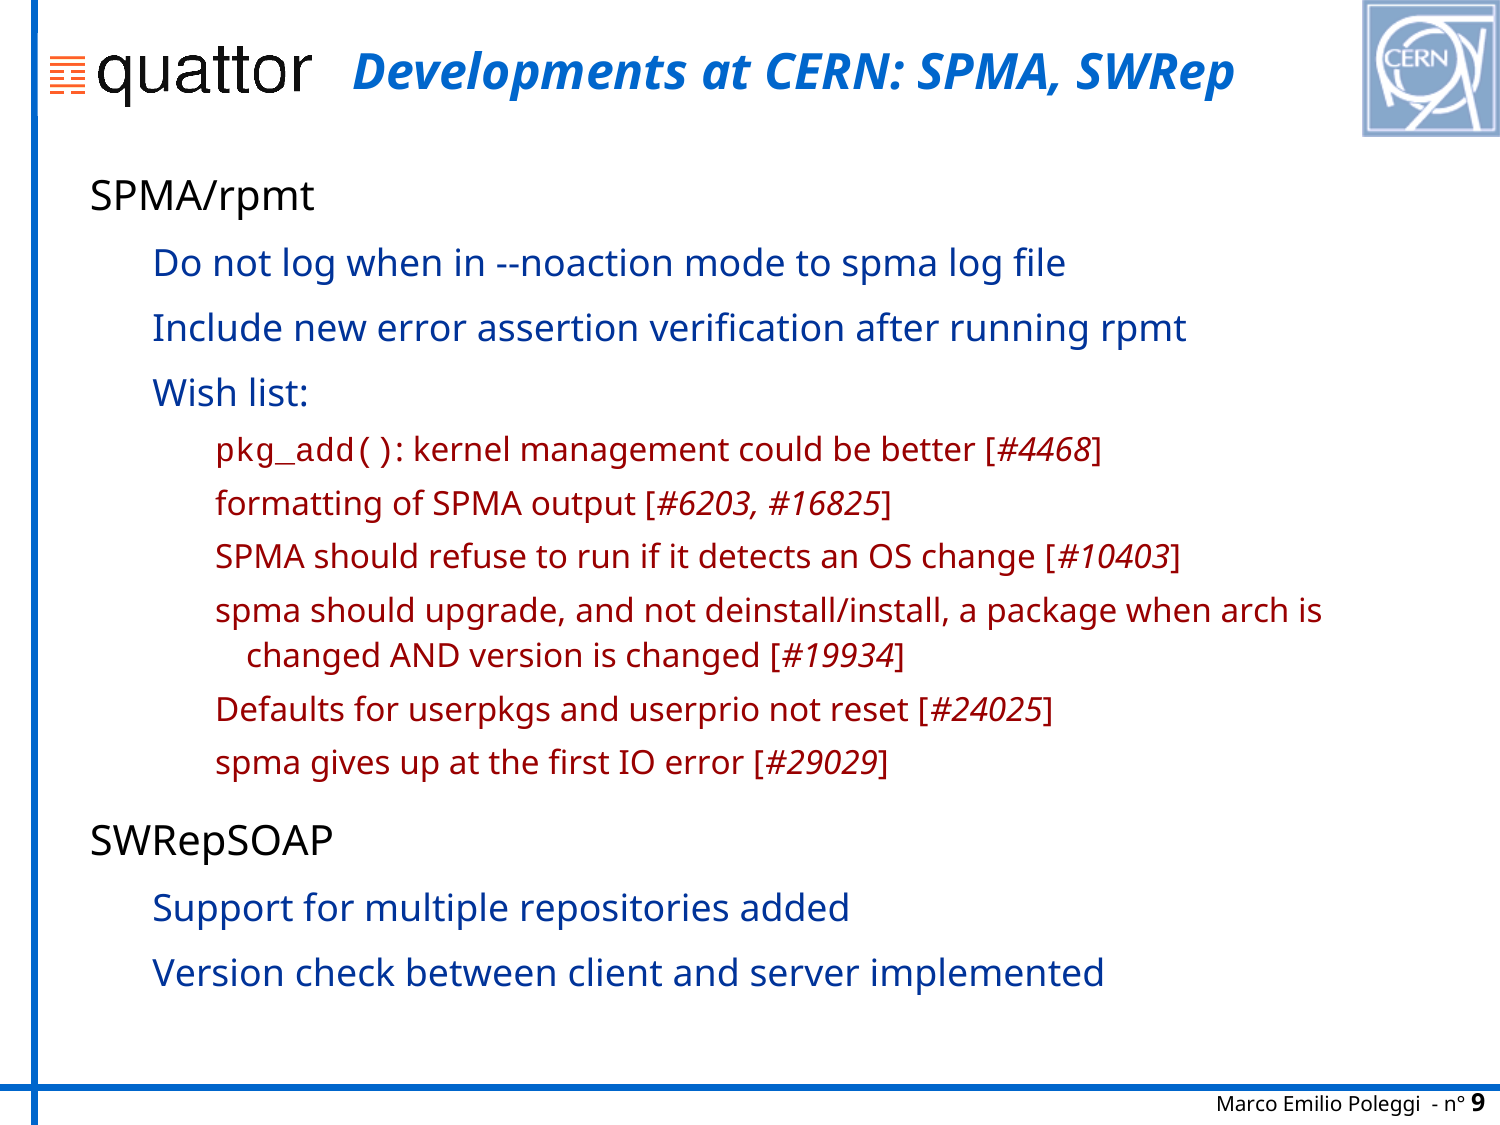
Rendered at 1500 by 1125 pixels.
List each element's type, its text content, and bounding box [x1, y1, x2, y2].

title Developments at CERN: SPMA, SWRep [337, 39, 1381, 112]
list SPMA/rpmt Do not log when in --noaction mode to spma log file Include new error assertion verification after running rpmt Wish list: pkg_add(): kernel management could be better [#4468] formatting of SPMA output [#6203, #16825] SPMA should refuse to run if it detects an OS change [#10403] spma should upgrade, and not deinstall/install, a package when arch is changed AND version is changed [#19934] Defaults for userpkgs and userprio not reset [#24025] spma gives up at the first IO error [#29029] SWRepSOAP Support for multiple repositories added Version check between client and server implemented [74, 157, 1461, 971]
